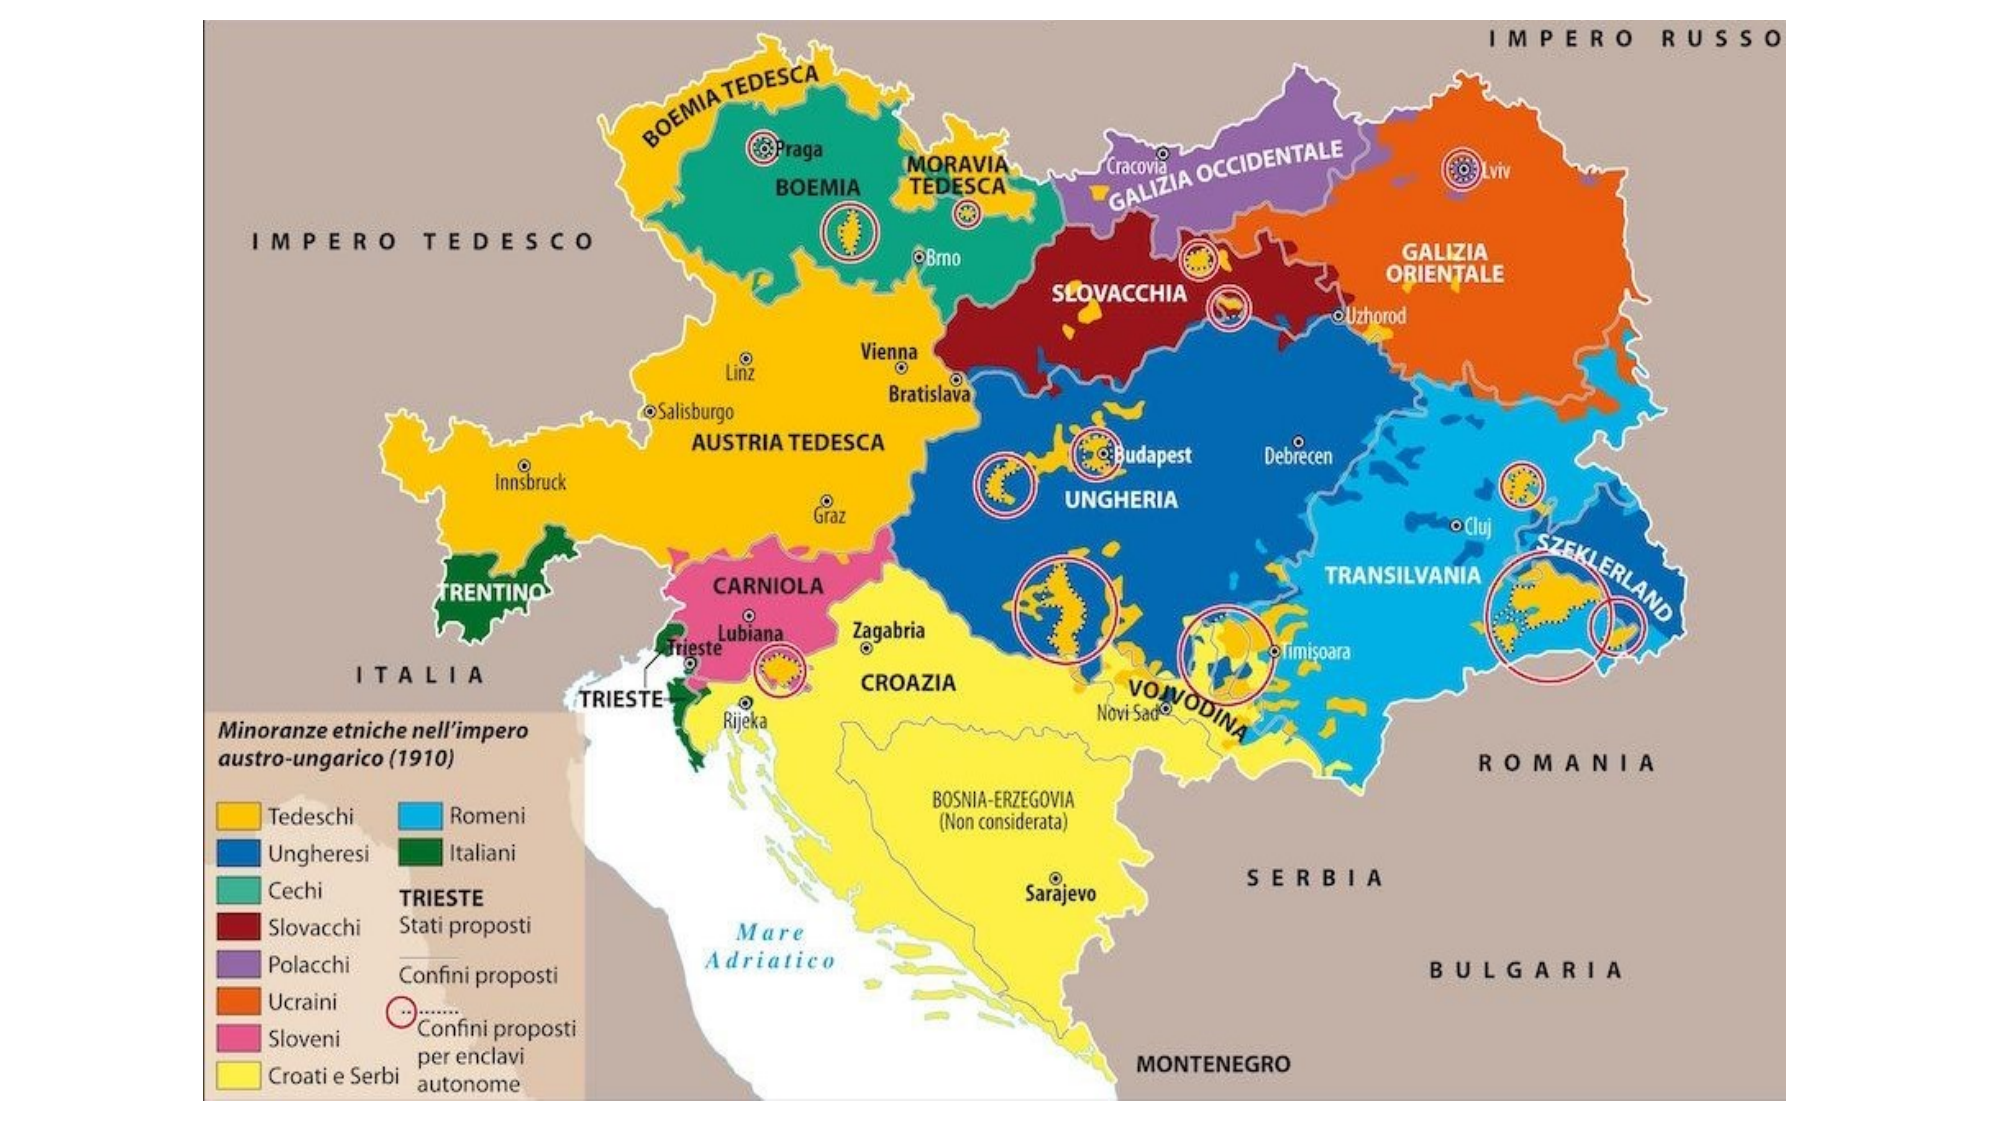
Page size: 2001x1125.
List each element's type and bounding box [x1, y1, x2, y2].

picture [203, 20, 1786, 1101]
